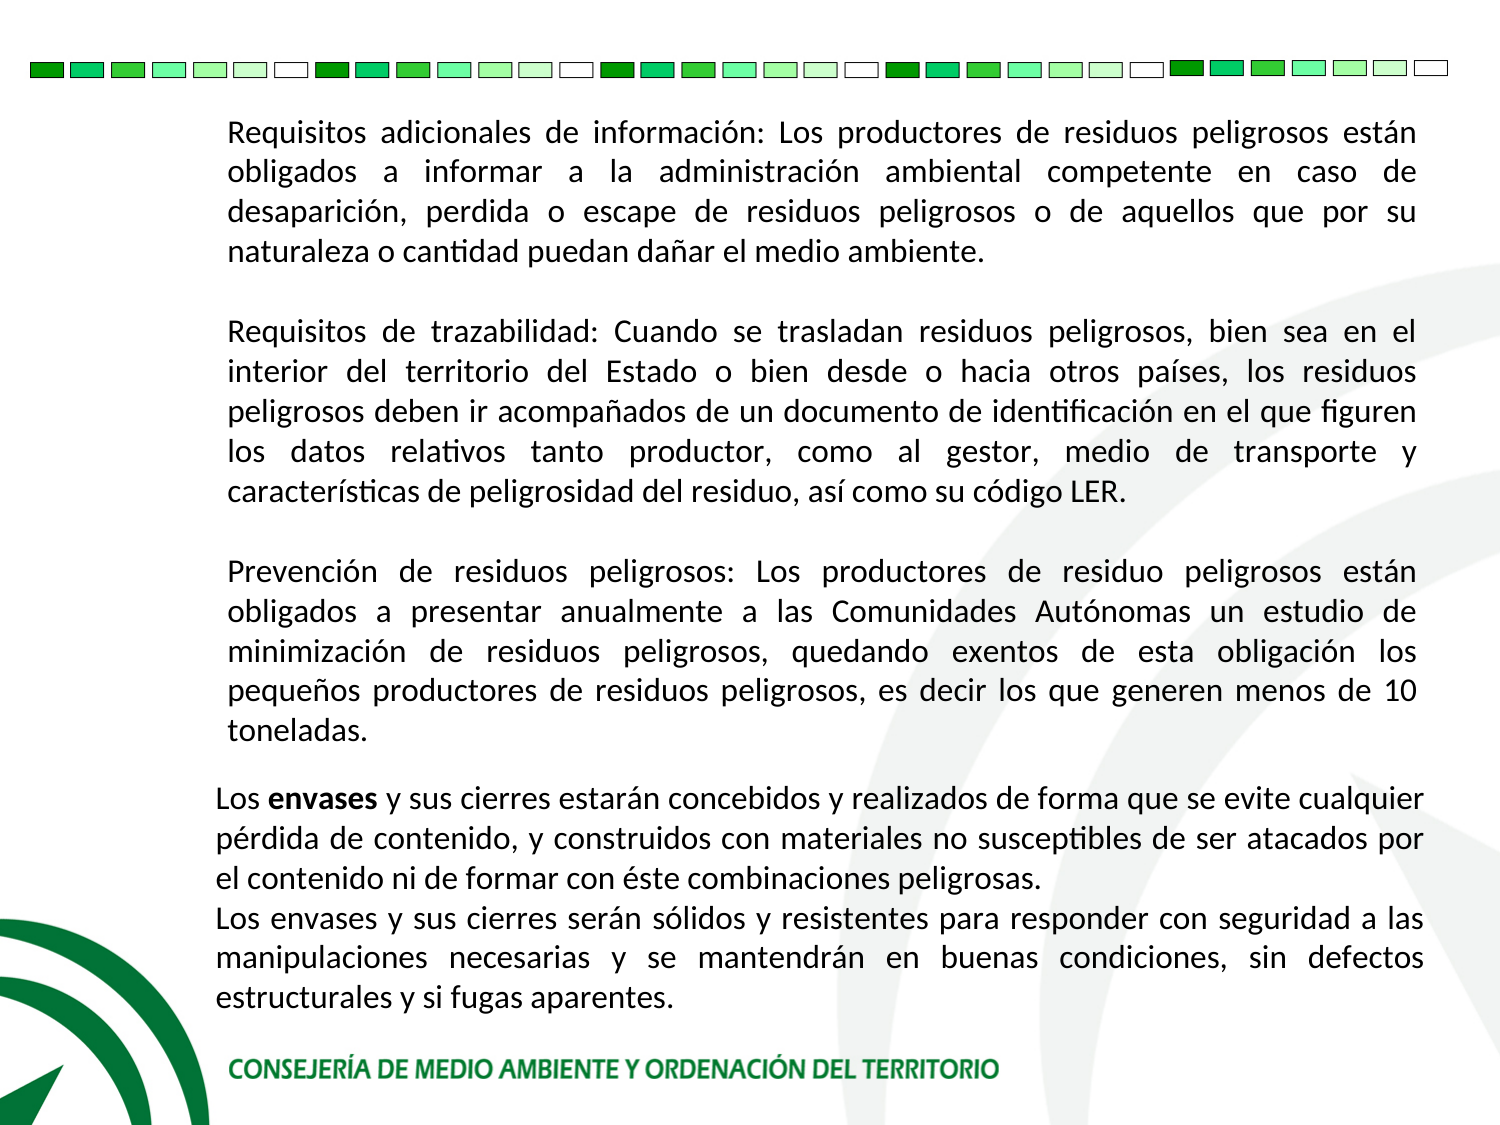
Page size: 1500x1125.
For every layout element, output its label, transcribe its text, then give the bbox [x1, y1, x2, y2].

picture [0, 0, 1500, 1125]
text_box Los envases y sus cierres estarán concebidos y realizados de forma que se evite cualquier pérdida de contenido, y construidos con materiales no susceptibles de ser atacados por el contenido ni de formar con éste combinaciones peligrosas. Los envases y sus cierres serán sólidos y resistentes para responder con seguridad a las manipulaciones necesarias y se mantendrán en buenas condiciones, sin defectos estructurales y si fugas aparentes. [200, 768, 1441, 1063]
text_box Requisitos adicionales de información: Los productores de residuos peligrosos están obligados a informar a la administración ambiental competente en caso de desaparición, perdida o escape de residuos peligrosos o de aquellos que por su naturaleza o cantidad puedan dañar el medio ambiente. Requisitos de trazabilidad: Cuando se trasladan residuos peligrosos, bien sea en el interior del territorio del Estado o bien desde o hacia otros países, los residuos peligrosos deben ir acompañados de un documento de identificación en el que figuren los datos relativos tanto productor, como al gestor, medio de transporte y características de peligrosidad del residuo, así como su código LER. Prevención de residuos peligrosos: Los productores de residuo peligrosos están obligados a presentar anualmente a las Comunidades Autónomas un estudio de minimización de residuos peligrosos, quedando exentos de esta obligación los pequeños productores de residuos peligrosos, es decir los que generen menos de 10 toneladas. [212, 102, 1434, 756]
